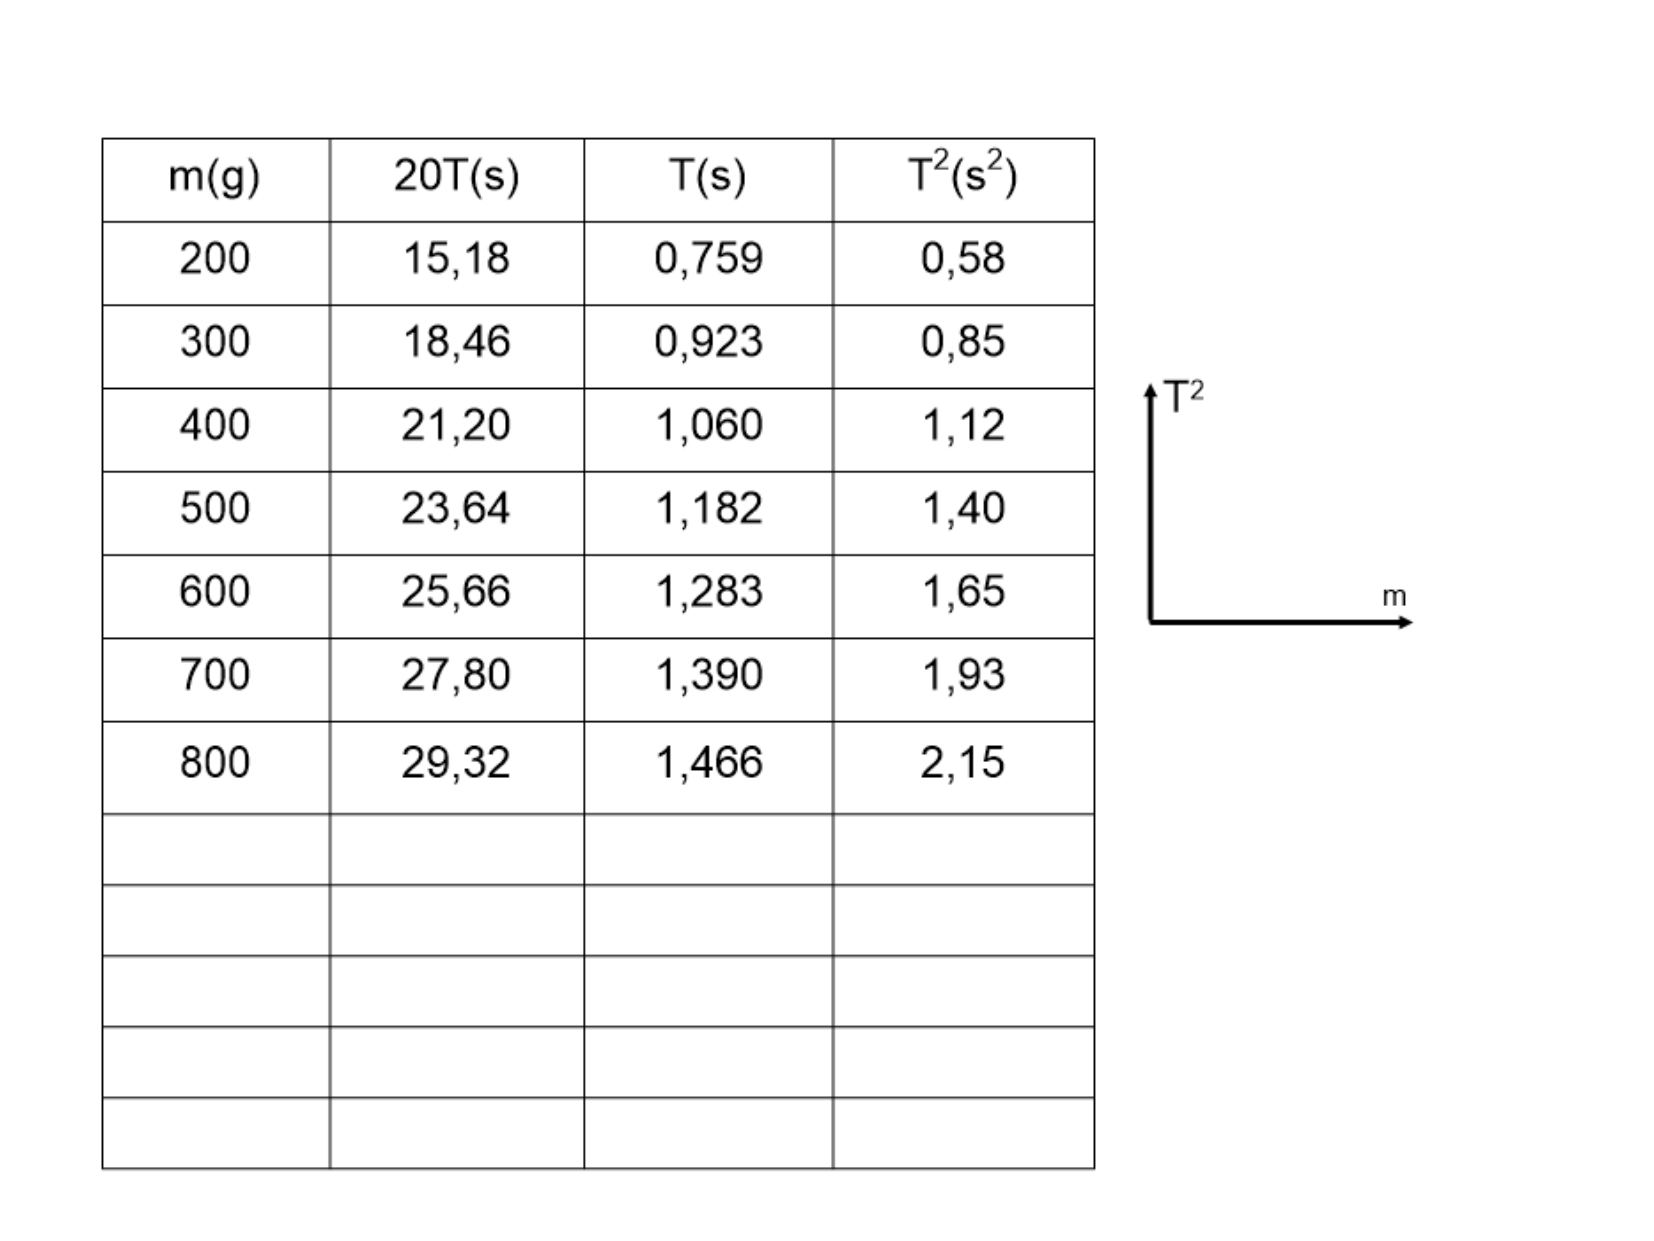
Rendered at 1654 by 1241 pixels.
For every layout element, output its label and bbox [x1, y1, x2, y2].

picture [63, 69, 1512, 1205]
